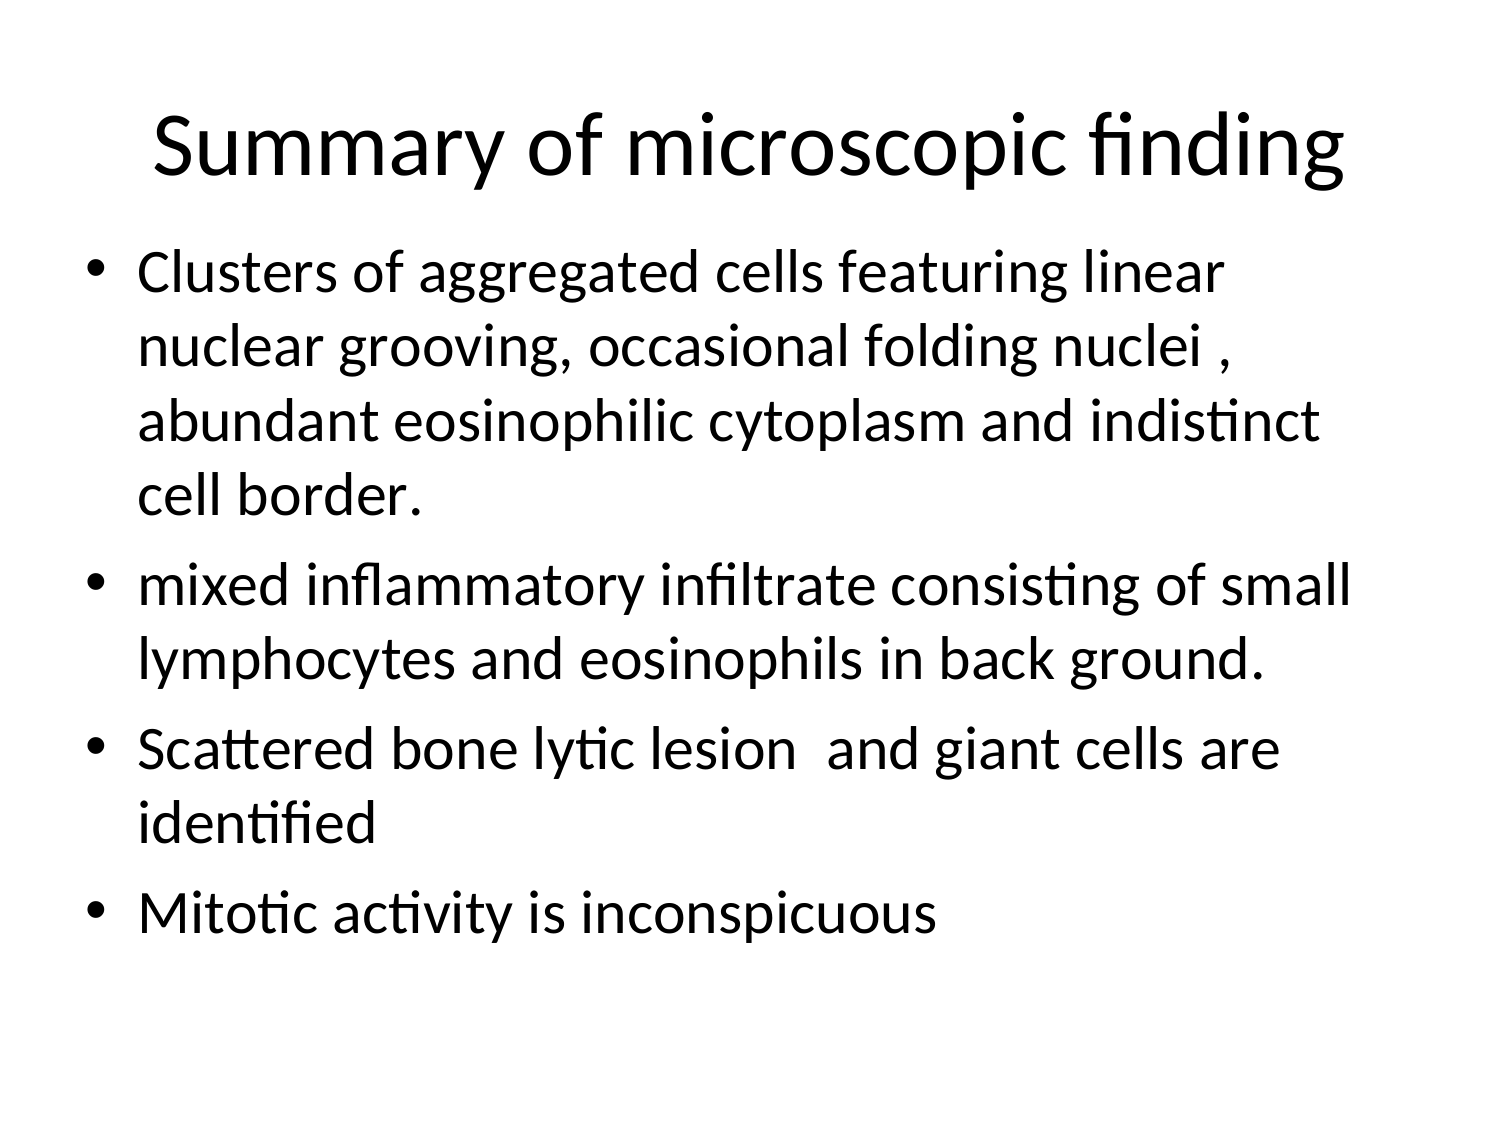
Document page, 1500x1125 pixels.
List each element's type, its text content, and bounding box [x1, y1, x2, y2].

list Clusters of aggregated cells featuring linear nuclear grooving, occasional folding nuclei , abundant eosinophilic cytoplasm and indistinct cell border. mixed inflammatory infiltrate consisting of small lymphocytes and eosinophils in back ground. Scattered bone lytic lesion and giant cells are identified Mitotic activity is inconspicuous [70, 222, 1421, 966]
title Summary of microscopic finding [75, 45, 1426, 233]
